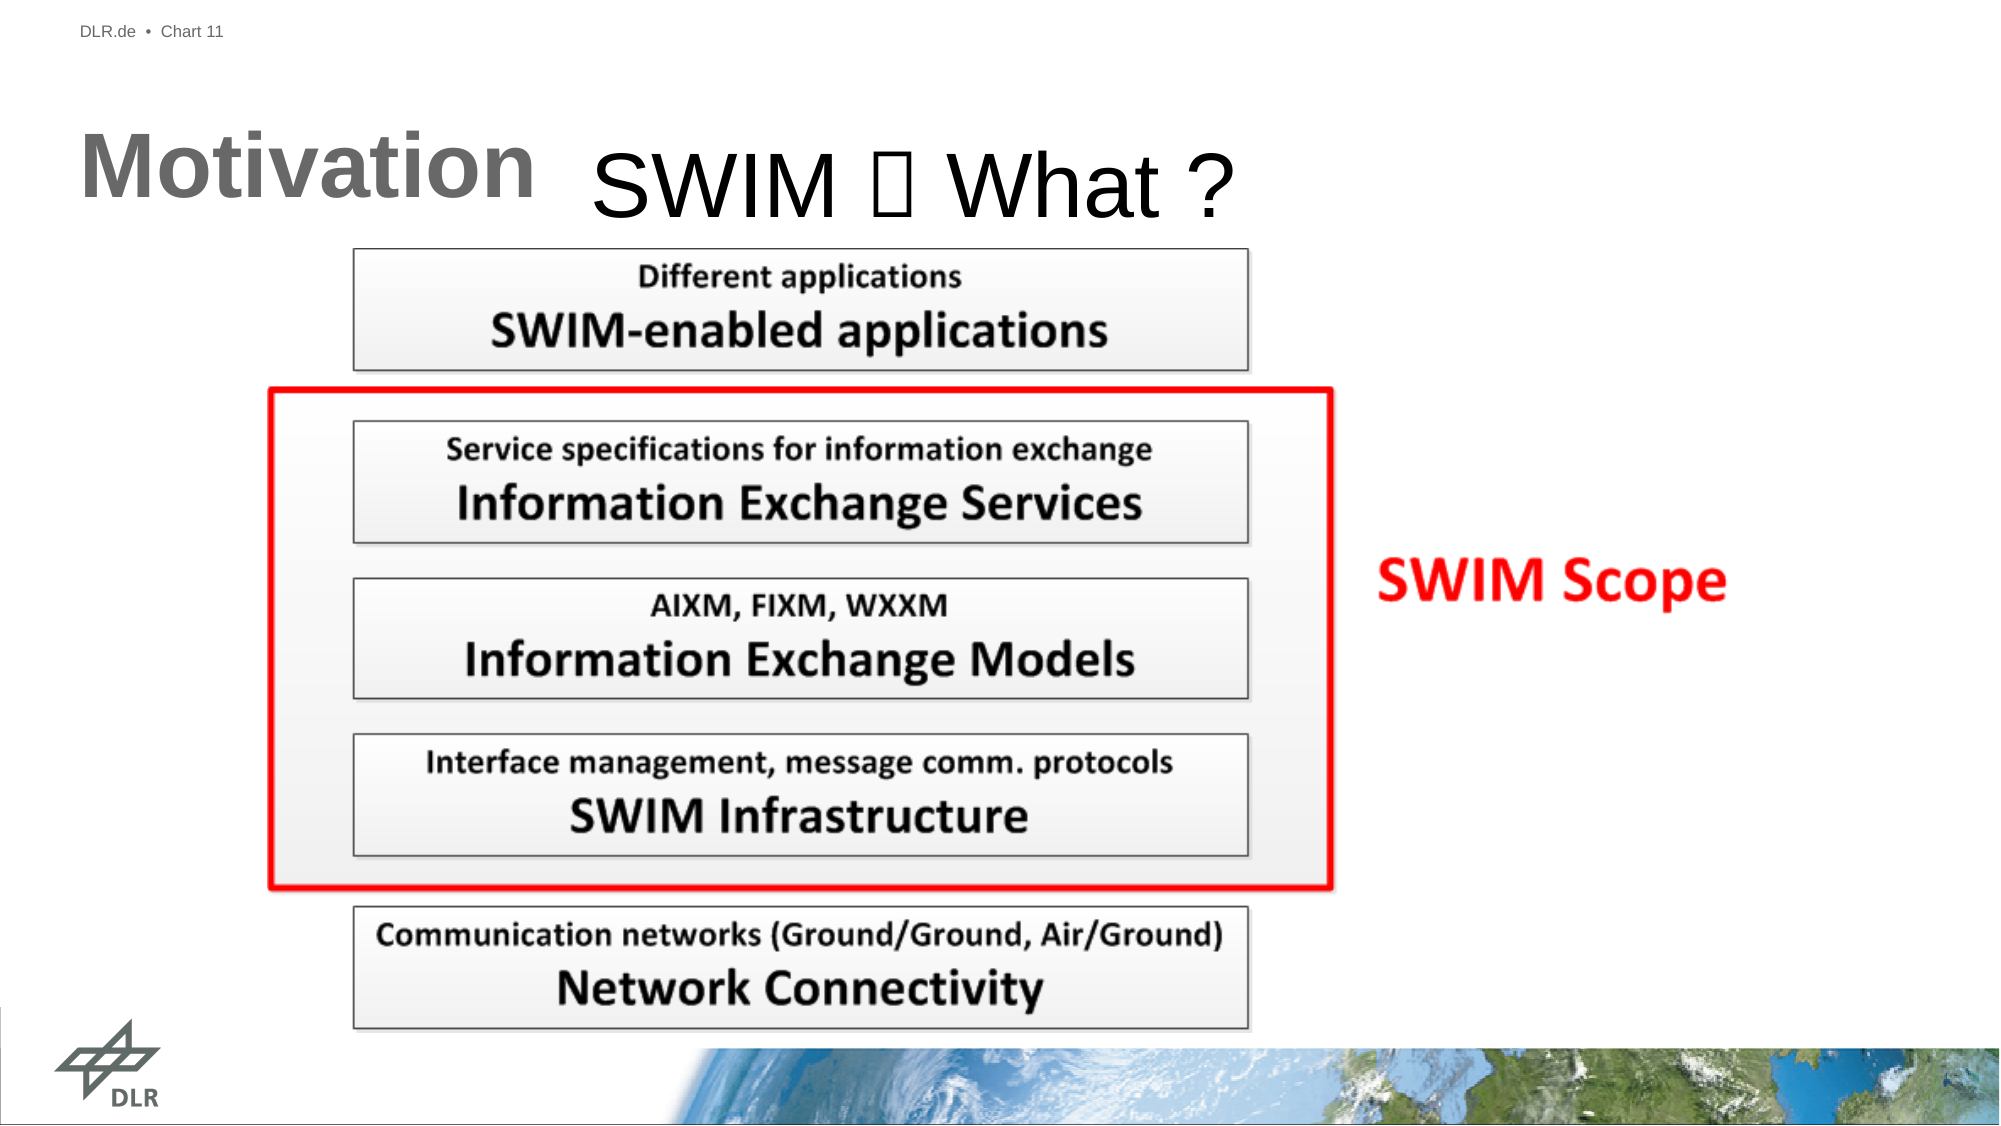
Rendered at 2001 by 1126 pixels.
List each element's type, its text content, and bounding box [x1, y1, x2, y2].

picture [267, 248, 1731, 1033]
list SWIM  What ? [590, 125, 1907, 259]
slide_number DLR.de • Chart <number> [79, 20, 251, 45]
title Motivation [79, 106, 1921, 228]
